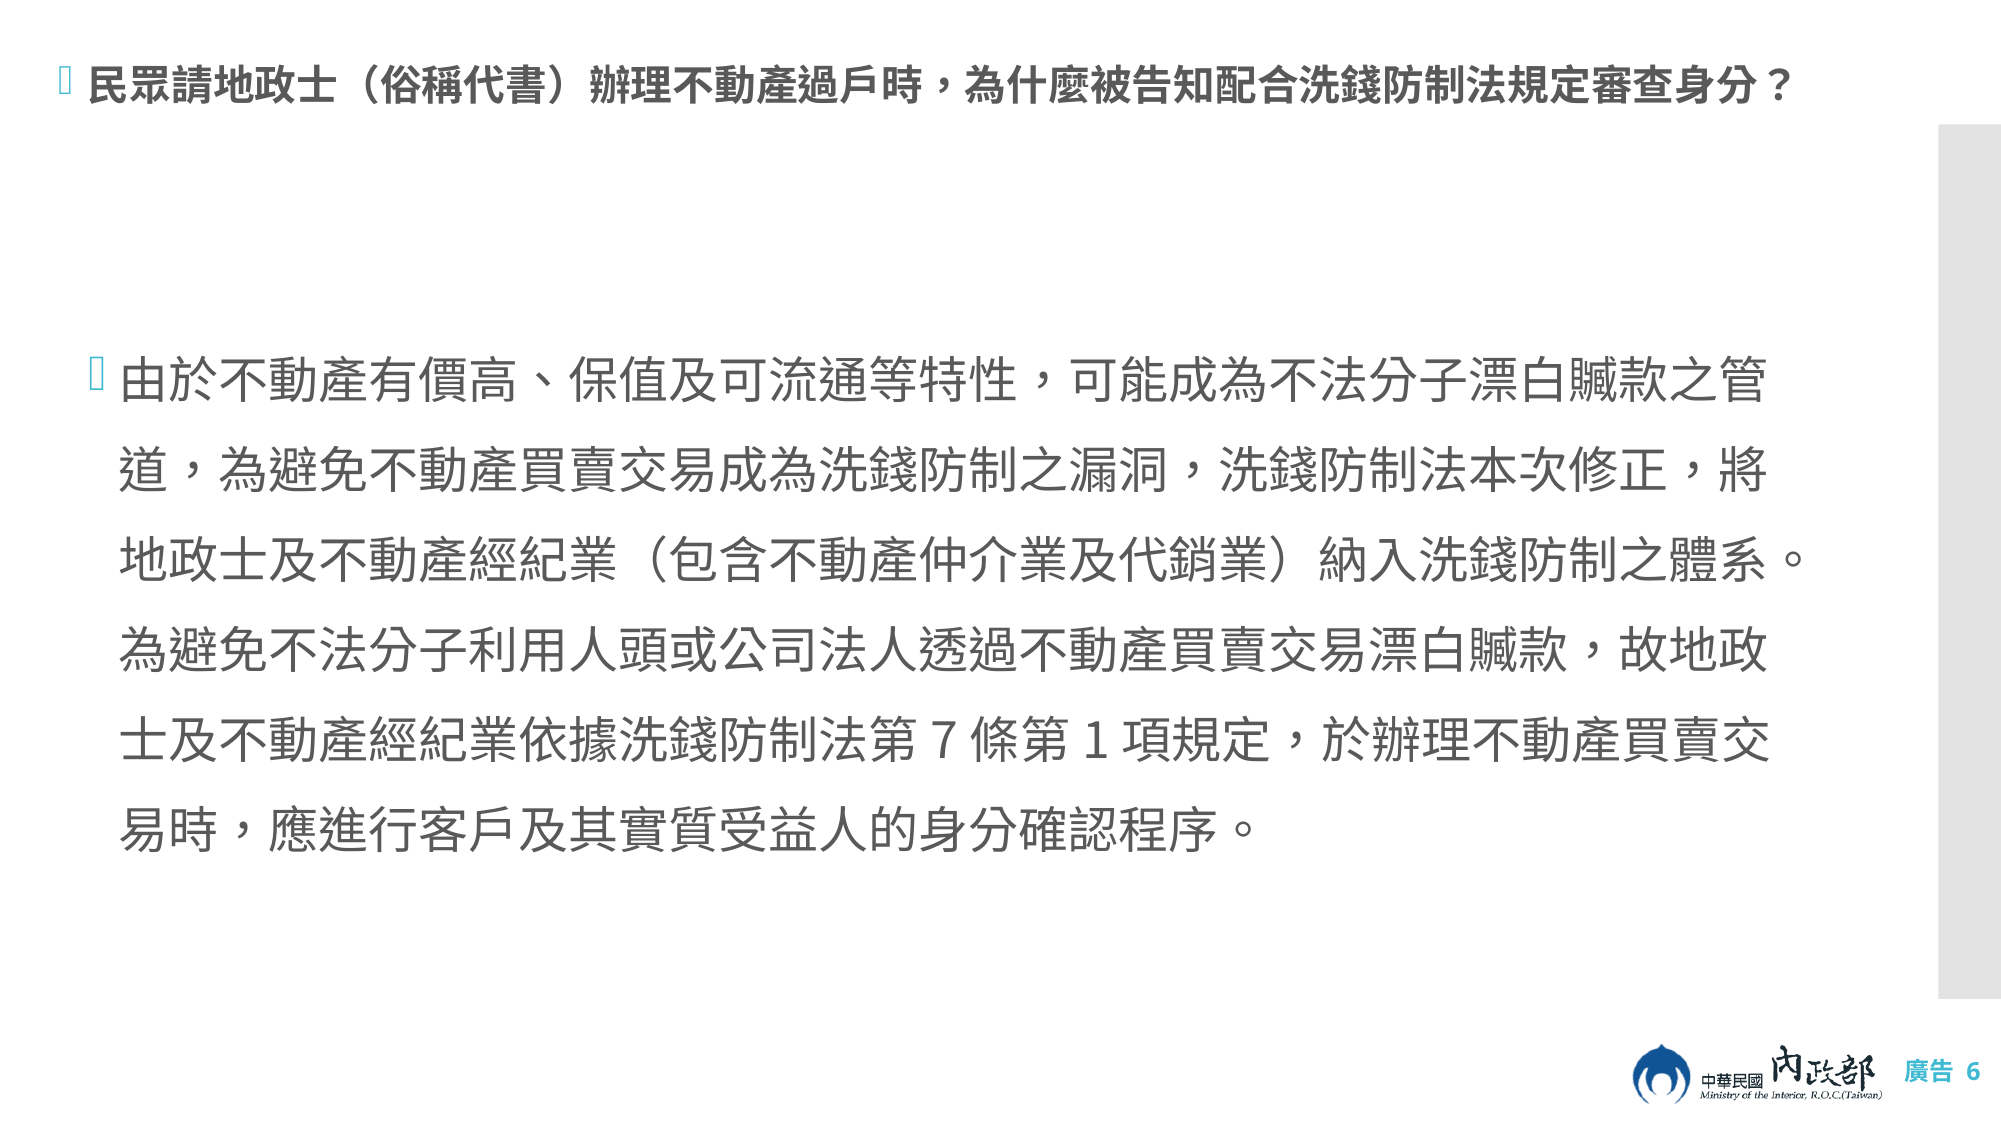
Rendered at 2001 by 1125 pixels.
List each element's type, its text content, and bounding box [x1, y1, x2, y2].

slide_number 廣告 <編號> [1744, 1042, 1996, 1103]
list 民眾請地政士（俗稱代書）辦理不動產過戶時，為什麼被告知配合洗錢防制法規定審查身分？ [42, 28, 1853, 146]
picture [1632, 1044, 1882, 1104]
list 由於不動產有價高、保值及可流通等特性，可能成為不法分子漂白贓款之管道，為避免不動產買賣交易成為洗錢防制之漏洞，洗錢防制法本次修正，將地政士及不動產經紀業（包含不動產仲介業及代銷業）納入洗錢防制之體系。為避免不法分子利用人頭或公司法人透過不動產買賣交易漂白贓款，故地政士及不動產經紀業依據洗錢防制法第7條第1項規定，於辦理不動產買賣交易時，應進行客戶及其實質受益人的身分確認程序。 [73, 184, 1817, 993]
